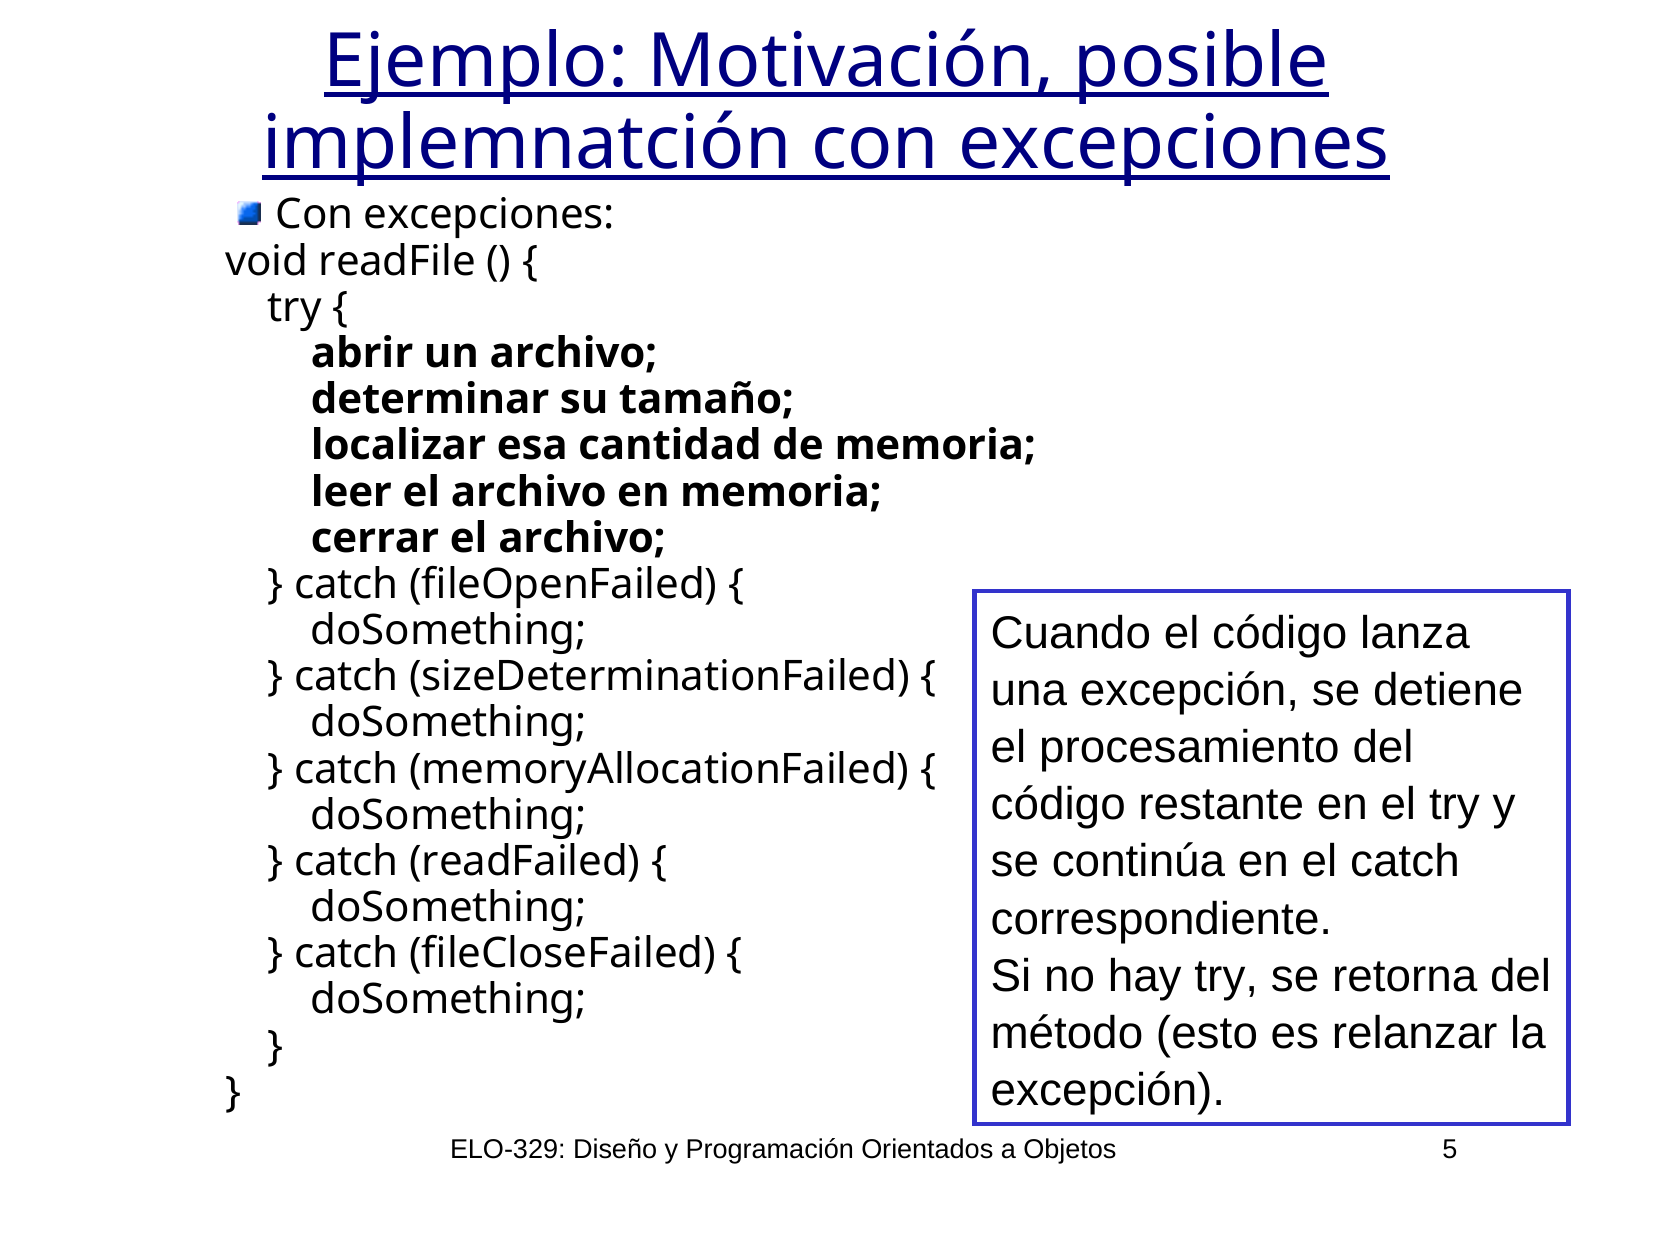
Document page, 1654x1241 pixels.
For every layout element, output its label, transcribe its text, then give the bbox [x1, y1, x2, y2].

list Con excepciones: void readFile () { try { abrir un archivo; determinar su tamaño; localizar esa cantidad de memoria; leer el archivo en memoria; cerrar el archivo; } catch (fileOpenFailed) { doSomething; } catch (sizeDeterminationFailed) { doSomething; } catch (memoryAllocationFailed) { doSomething; } catch (readFailed) { doSomething; } catch (fileCloseFailed) { doSomething; } } [224, 187, 1571, 1125]
text_box Cuando el código lanza una excepción, se detiene el procesamiento del código restante en el try y se continúa en el catch correspondiente. Si no hay try, se retorna del método (esto es relanzar la excepción). [974, 591, 1569, 1124]
title Ejemplo: Motivación, posible implemnatción con excepciones [82, 17, 1571, 183]
